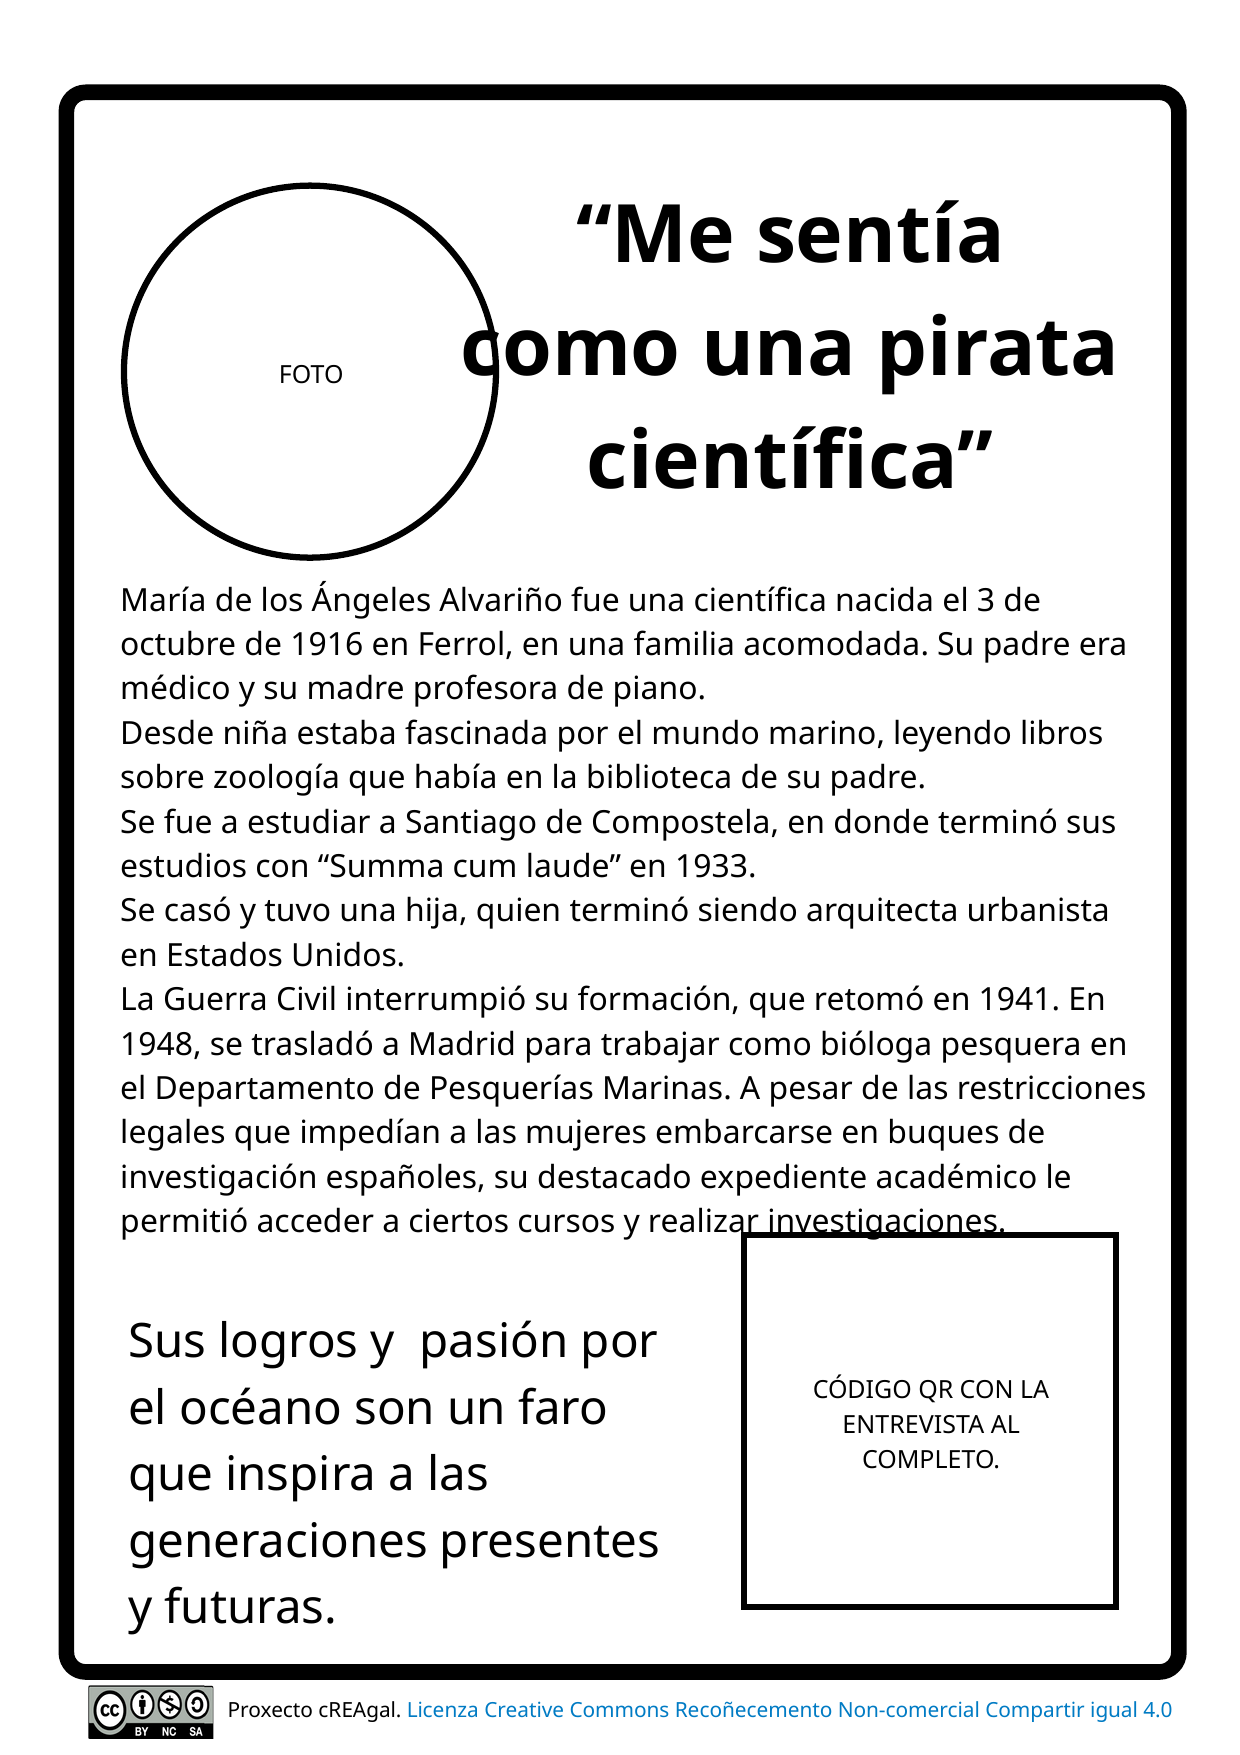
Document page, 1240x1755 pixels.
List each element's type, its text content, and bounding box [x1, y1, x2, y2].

text_box [88, 1685, 214, 1739]
text_box Sus logros y pasión por el océano son un faro que inspira a las generaciones presentes y futuras. [128, 1300, 691, 1634]
text_box “Me sentía como una pirata científica” [459, 166, 1122, 505]
text_box FOTO [277, 353, 345, 389]
text_box María de los Ángeles Alvariño fue una científica nacida el 3 de octubre de 1916 en Ferrol, en una familia acomodada. Su padre era médico y su madre profesora de piano. Desde niña estaba fascinada por el mundo marino, leyendo libros sobre zoología que había en la biblioteca de su padre. Se fue a estudiar a Santiago de Compostela, en donde terminó sus estudios con “Summa cum laude” en 1933. Se casó y tuvo una hija, quien terminó siendo arquitecta urbanista en Estados Unidos. La Guerra Civil interrumpió su formación, que retomó en 1941. En 1948, se trasladó a Madrid para trabajar como bióloga pesquera en el Departamento de Pesquerías Marinas. A pesar de las restricciones legales que impedían a las mujeres embarcarse en buques de investigación españoles, su destacado expediente académico le permitió acceder a ciertos cursos y realizar investigaciones. [120, 573, 1153, 1240]
text_box CÓDIGO QR CON LA ENTREVISTA AL COMPLETO. [790, 1368, 1073, 1474]
text_box Proxecto cREAgal. Licenza Creative Commons Recoñecemento Non-comercial Compartir igual 4.0 [224, 1690, 1176, 1726]
text_box [66, 92, 1179, 1672]
